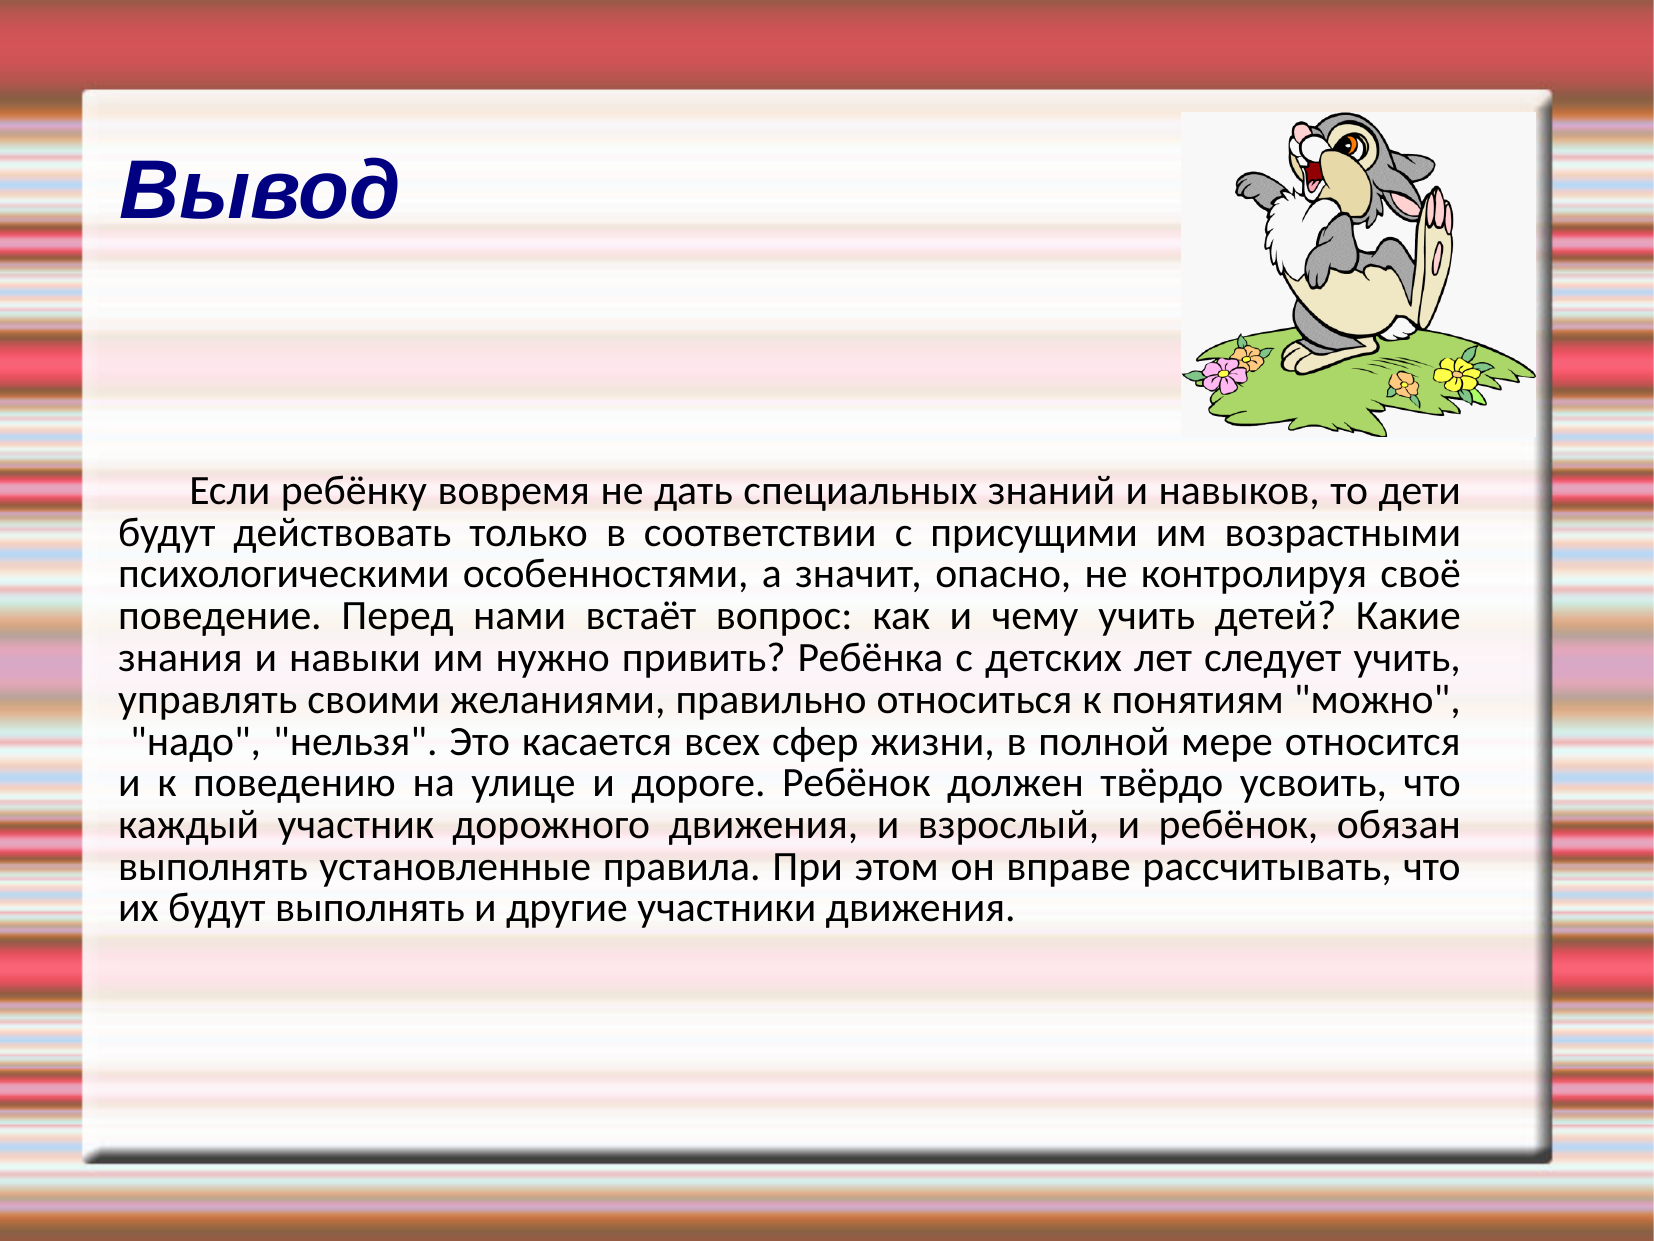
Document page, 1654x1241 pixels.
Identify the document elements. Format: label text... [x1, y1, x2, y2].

text_box Если ребёнку вовремя не дать специальных знаний и навыков, то дети будут действовать только в соответствии с присущими им возрастными психологическими особенностями, а значит, опасно, не контролируя своё поведение. Перед нами встаёт вопрос: как и чему учить детей? Какие знания и навыки им нужно привить? Ребёнка с детских лет следует учить, управлять своими желаниями, правильно относиться к понятиям "можно", "надо", "нельзя". Это касается всех сфер жизни, в полной мере относится и к поведению на улице и дороге. Ребёнок должен твёрдо усвоить, что каждый участник дорожного движения, и взрослый, и ребёнок, обязан выполнять установленные правила. При этом он вправе рассчитывать, что их будут выполнять и другие участники движения. [47, 407, 1477, 1164]
picture [1181, 112, 1536, 437]
text_box Вывод [118, 133, 449, 237]
